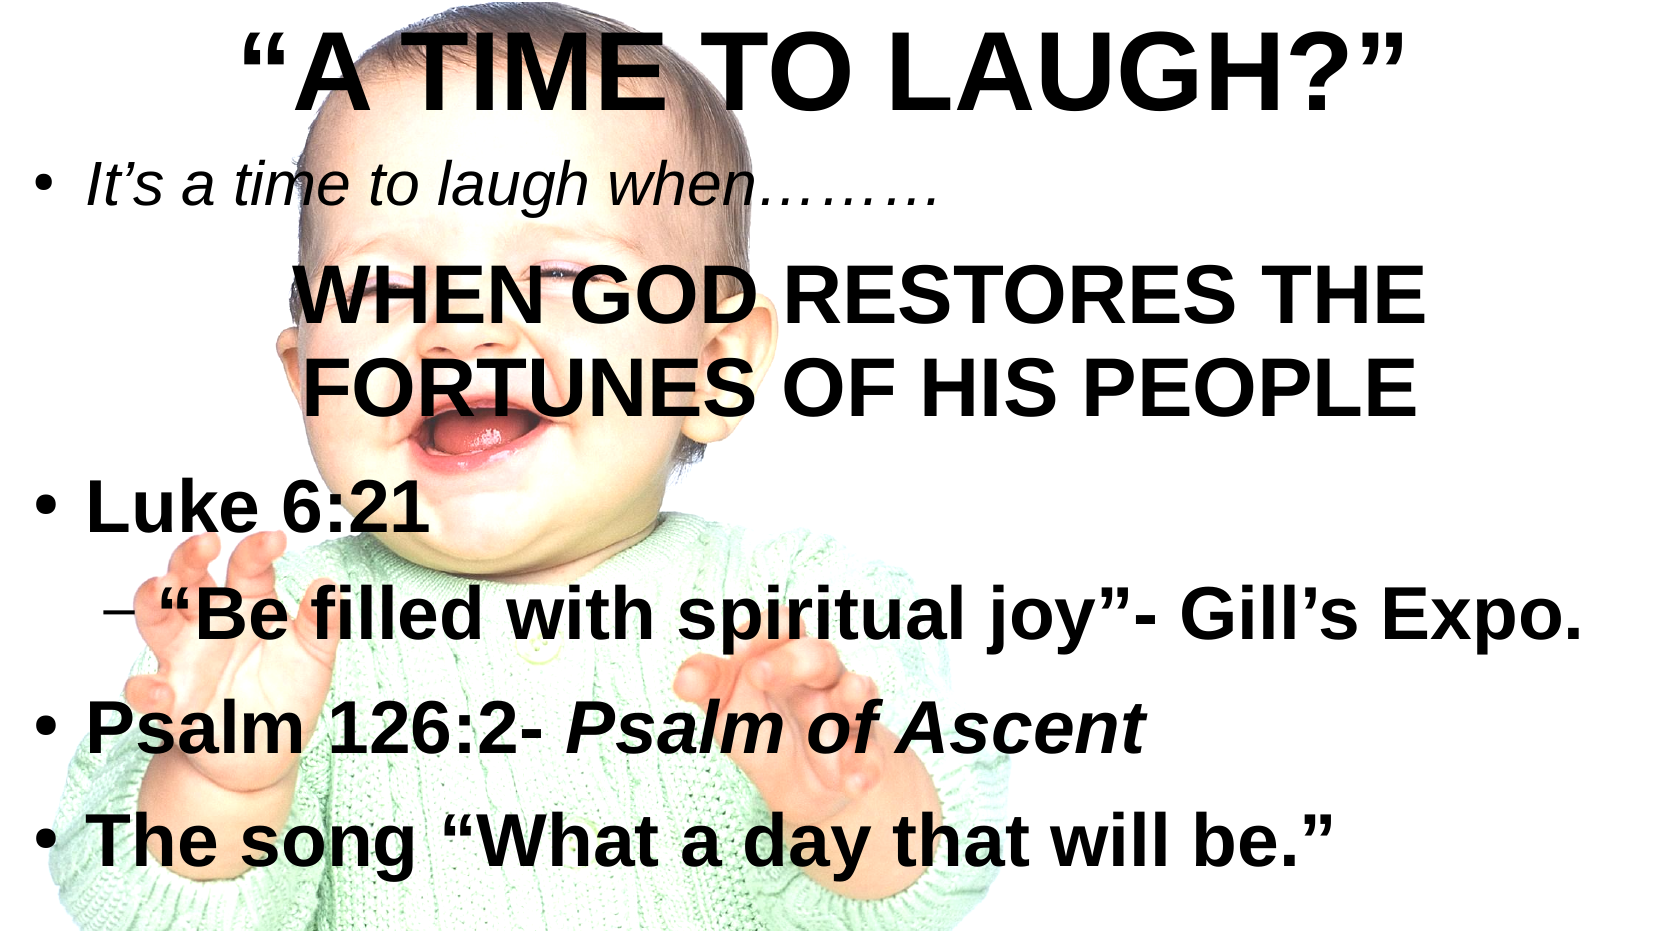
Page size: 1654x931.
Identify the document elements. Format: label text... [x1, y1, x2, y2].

title “A TIME TO LAUGH?” [79, 0, 1569, 149]
picture [0, 2, 1652, 931]
list It’s a time to laugh when……… WHEN GOD RESTORES THE FORTUNES OF HIS PEOPLE Luke 6:21 “Be filled with spiritual joy”- Gill’s Expo. Psalm 126:2- Psalm of Ascent The song “What a day that will be.” [15, 149, 1636, 916]
